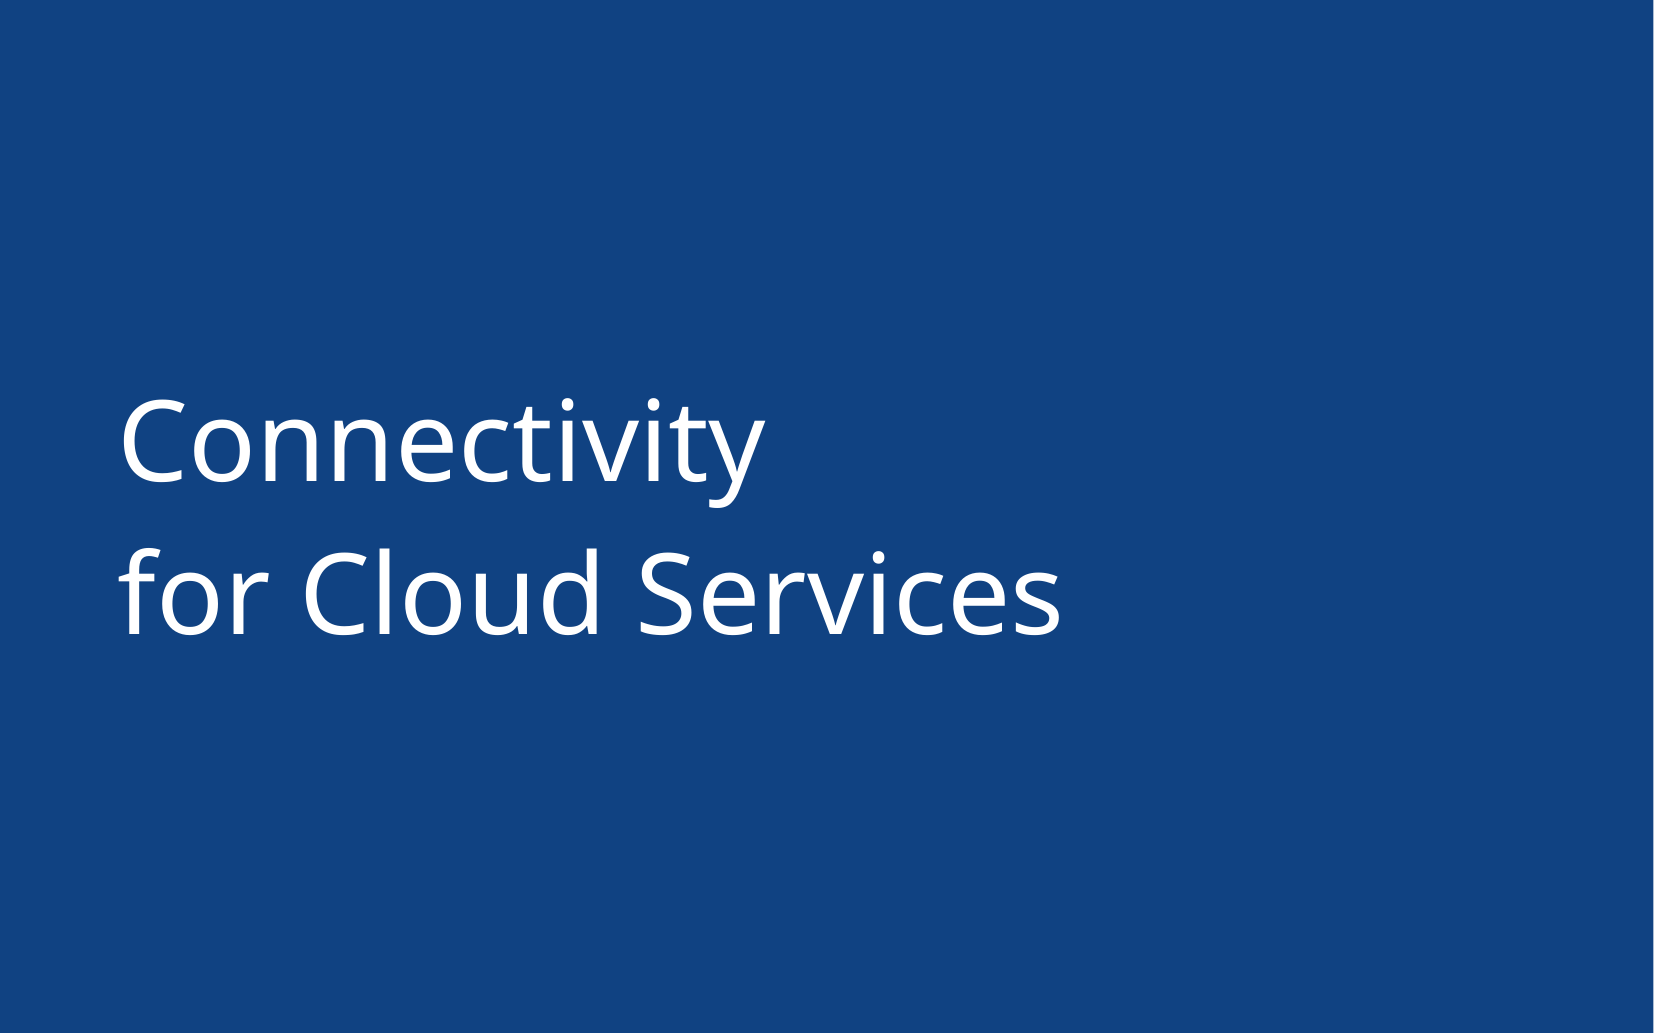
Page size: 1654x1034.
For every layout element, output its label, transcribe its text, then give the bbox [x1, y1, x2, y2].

title Connectivity for Cloud Services [117, 279, 1633, 886]
